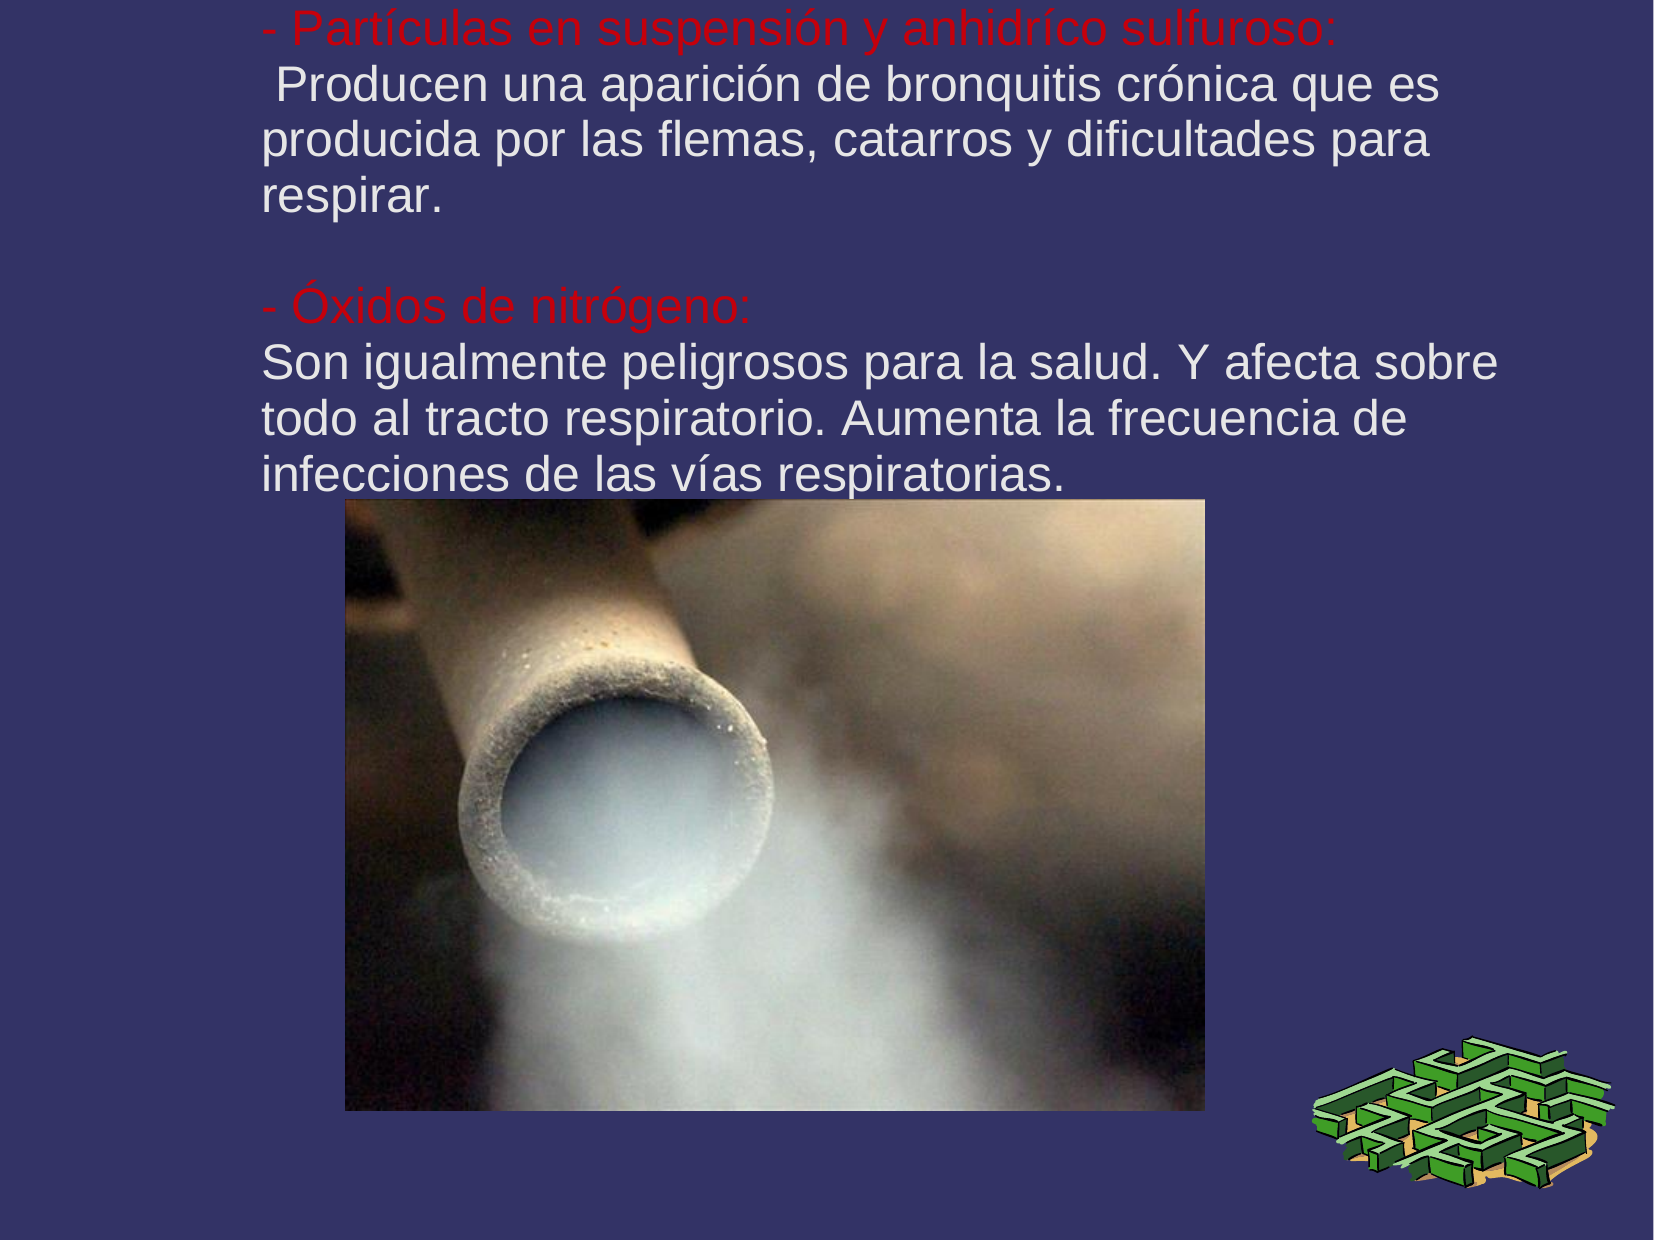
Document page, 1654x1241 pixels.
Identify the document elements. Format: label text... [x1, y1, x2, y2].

list - Partículas en suspensión y anhidríco sulfuroso: Producen una aparición de bronquitis crónica que es producida por las flemas, catarros y dificultades para respirar. - Óxidos de nitrógeno: Son igualmente peligrosos para la salud. Y afecta sobre todo al tracto respiratorio. Aumenta la frecuencia de infecciones de las vías respiratorias. [178, 0, 1570, 1147]
picture [345, 499, 1205, 1111]
